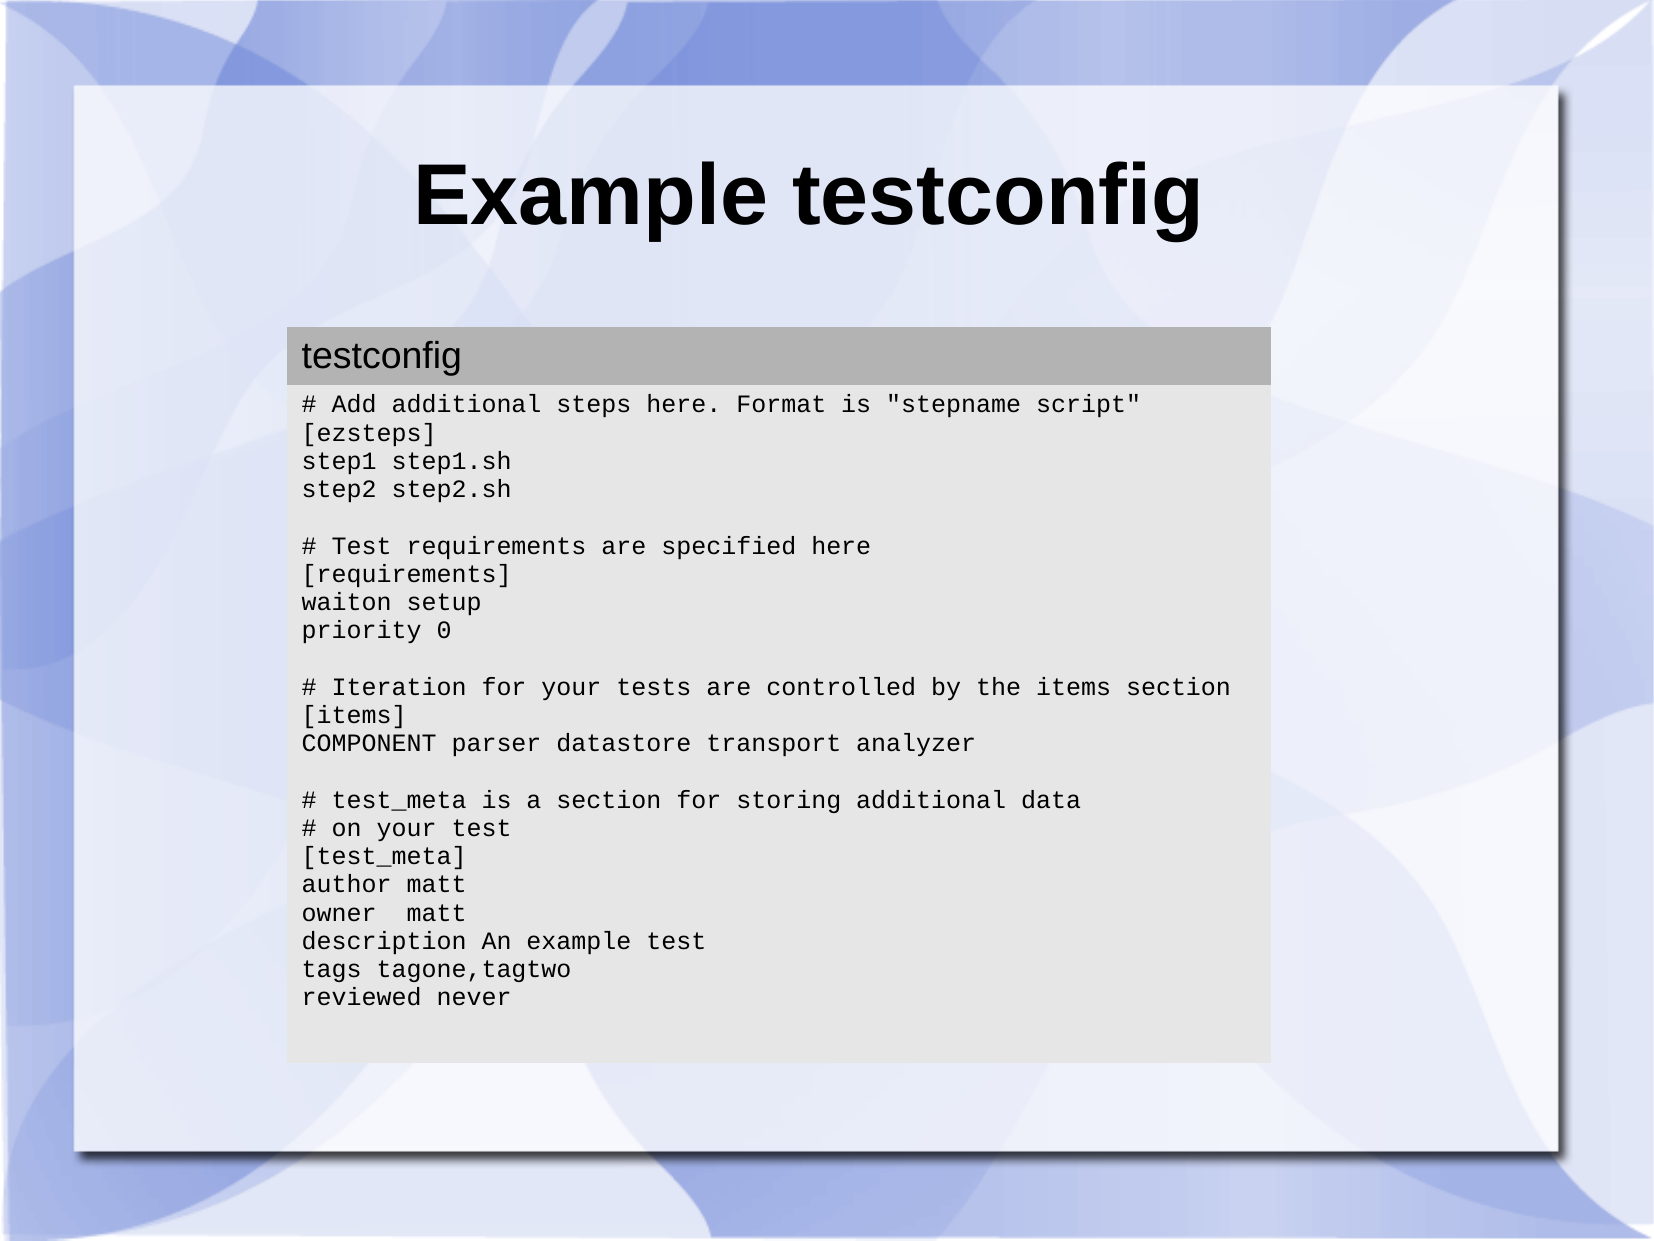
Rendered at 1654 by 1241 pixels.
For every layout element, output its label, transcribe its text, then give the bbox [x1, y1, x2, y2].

table_cell # Add additional steps here. Format is "stepname script" [ezsteps] step1 step1.sh step2 step2.sh # Test requirements are specified here [requirements] waiton setup priority 0 # Iteration for your tests are controlled by the items section [items] COMPONENT parser datastore transport analyzer # test_meta is a section for storing additional data # on your test [test_meta] author matt owner matt description An example test tags tagone,tagtwo reviewed never [287, 385, 1271, 1063]
picture [0, 0, 1654, 1241]
table_header testconfig [287, 327, 1271, 385]
title Example testconfig [82, 90, 1536, 298]
